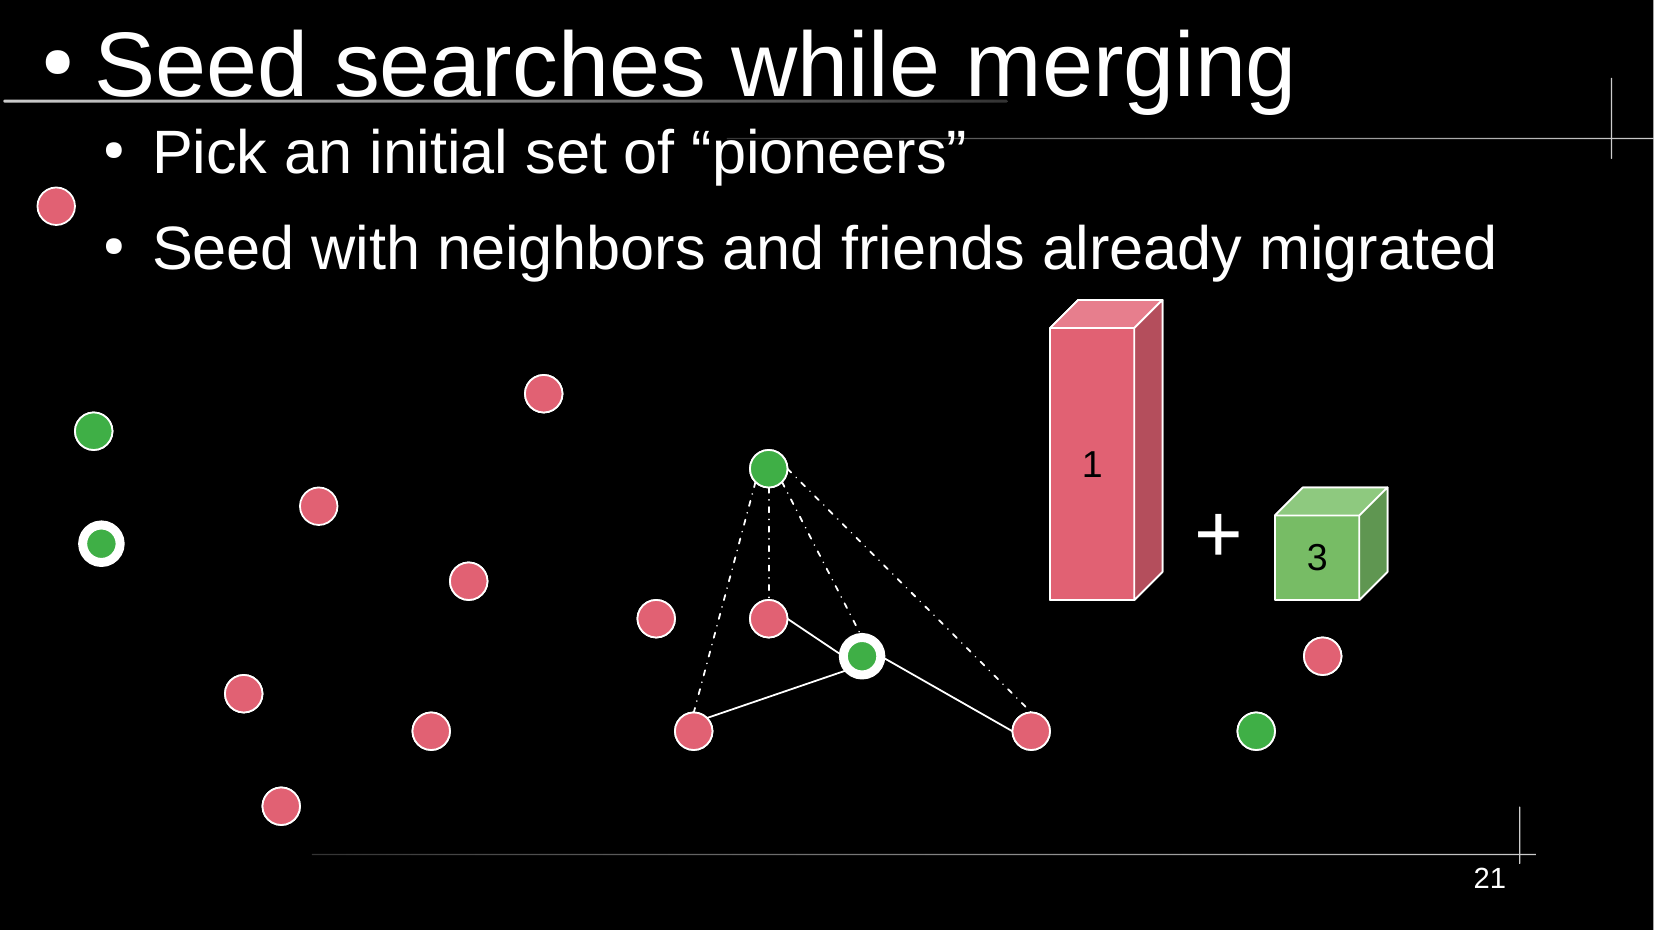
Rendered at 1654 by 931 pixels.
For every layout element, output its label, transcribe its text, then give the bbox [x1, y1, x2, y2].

text_box [412, 712, 451, 751]
text_box [749, 449, 788, 488]
text_box [224, 674, 263, 713]
text_box [82, 524, 121, 563]
text_box [262, 787, 301, 826]
text_box [1237, 712, 1276, 751]
text_box [843, 637, 881, 676]
text_box [674, 712, 713, 751]
text_box + [1180, 479, 1232, 588]
text_box [1012, 712, 1051, 751]
title Seed searches while merging [23, 11, 1589, 119]
text_box [37, 187, 76, 226]
text_box [449, 562, 488, 601]
text_box [524, 374, 563, 413]
text_box 1 [1049, 329, 1134, 601]
text_box [299, 487, 338, 526]
text_box [637, 599, 676, 638]
text_box [74, 412, 113, 451]
text_box [1303, 637, 1342, 676]
text_box 3 [1274, 516, 1359, 601]
text_box [749, 599, 788, 638]
list Pick an initial set of “pioneers” Seed with neighbors and friends already migrated [86, 118, 1576, 338]
